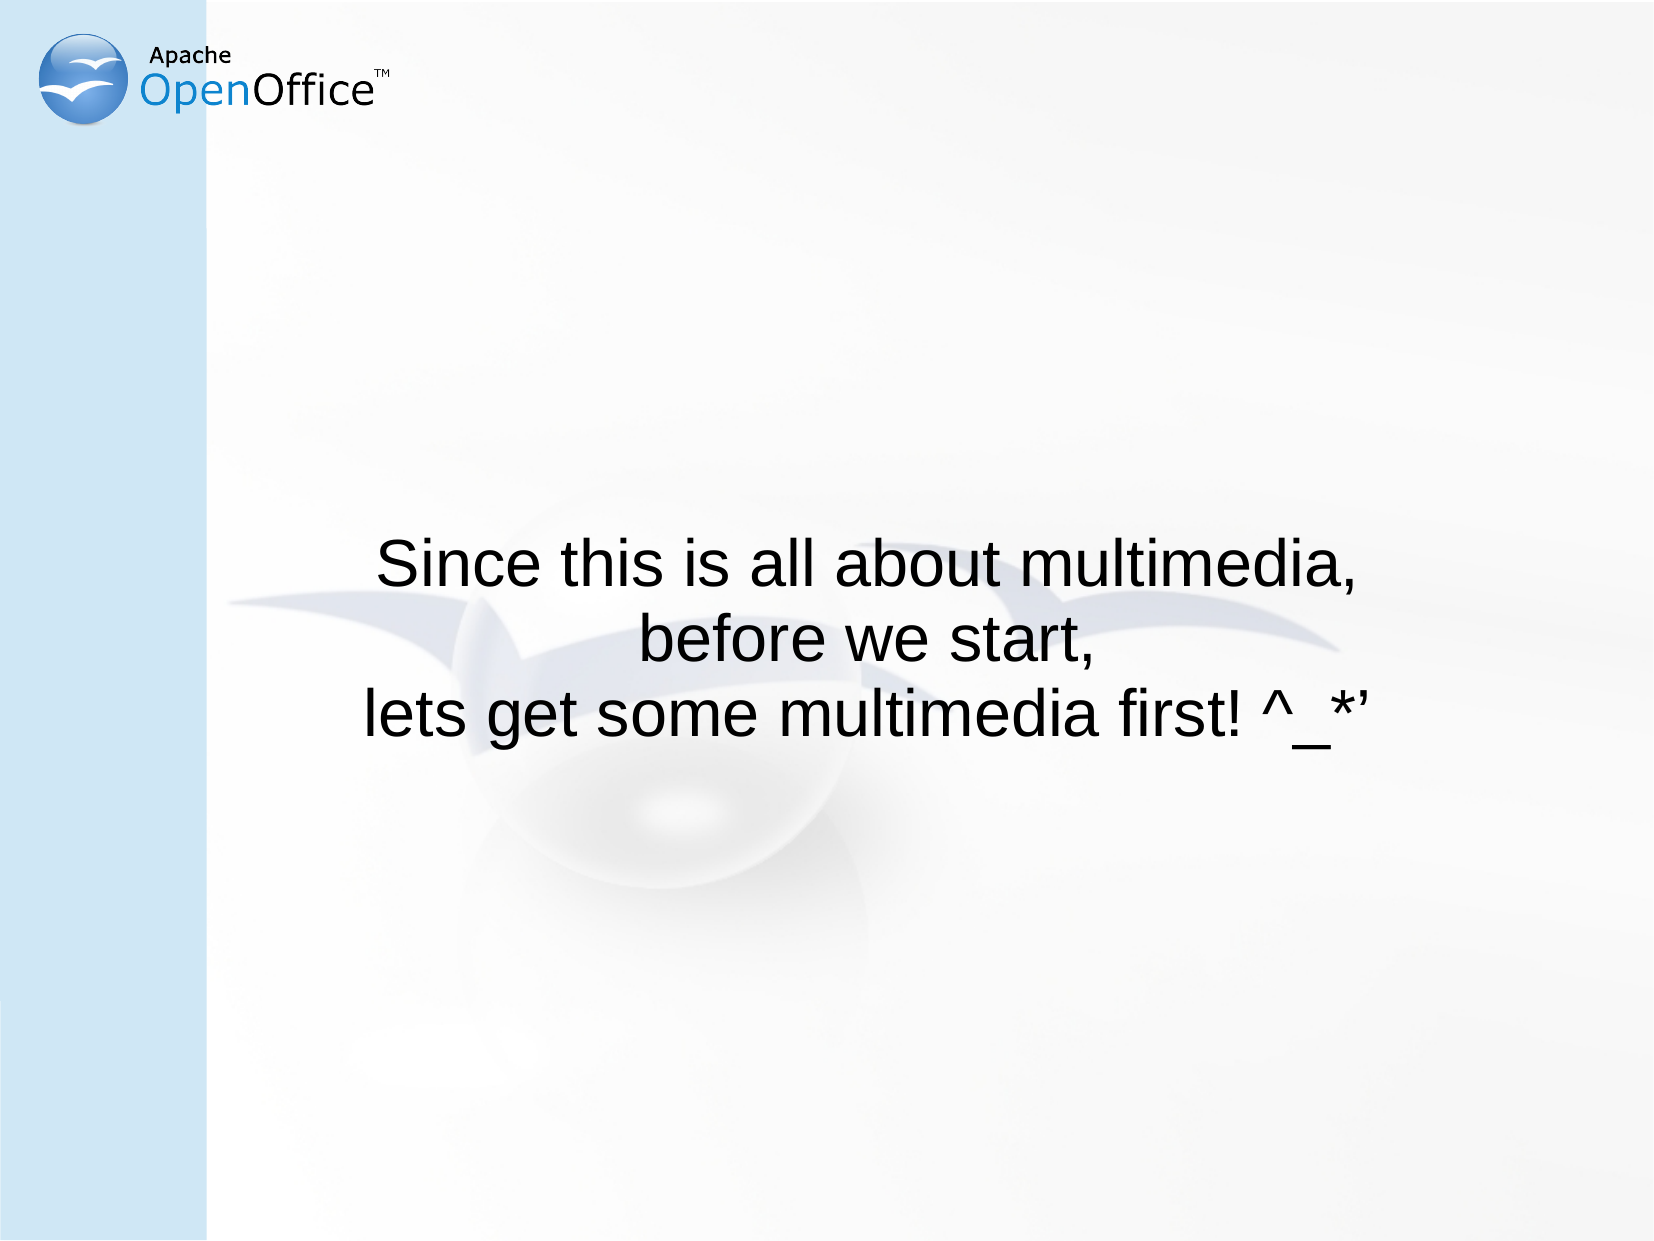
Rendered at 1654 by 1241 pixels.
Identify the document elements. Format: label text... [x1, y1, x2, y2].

picture [35, 2, 1654, 1241]
subtitle Since this is all about multimedia, before we start, lets get some multimedia first! ^_*’ [165, 108, 1571, 1168]
